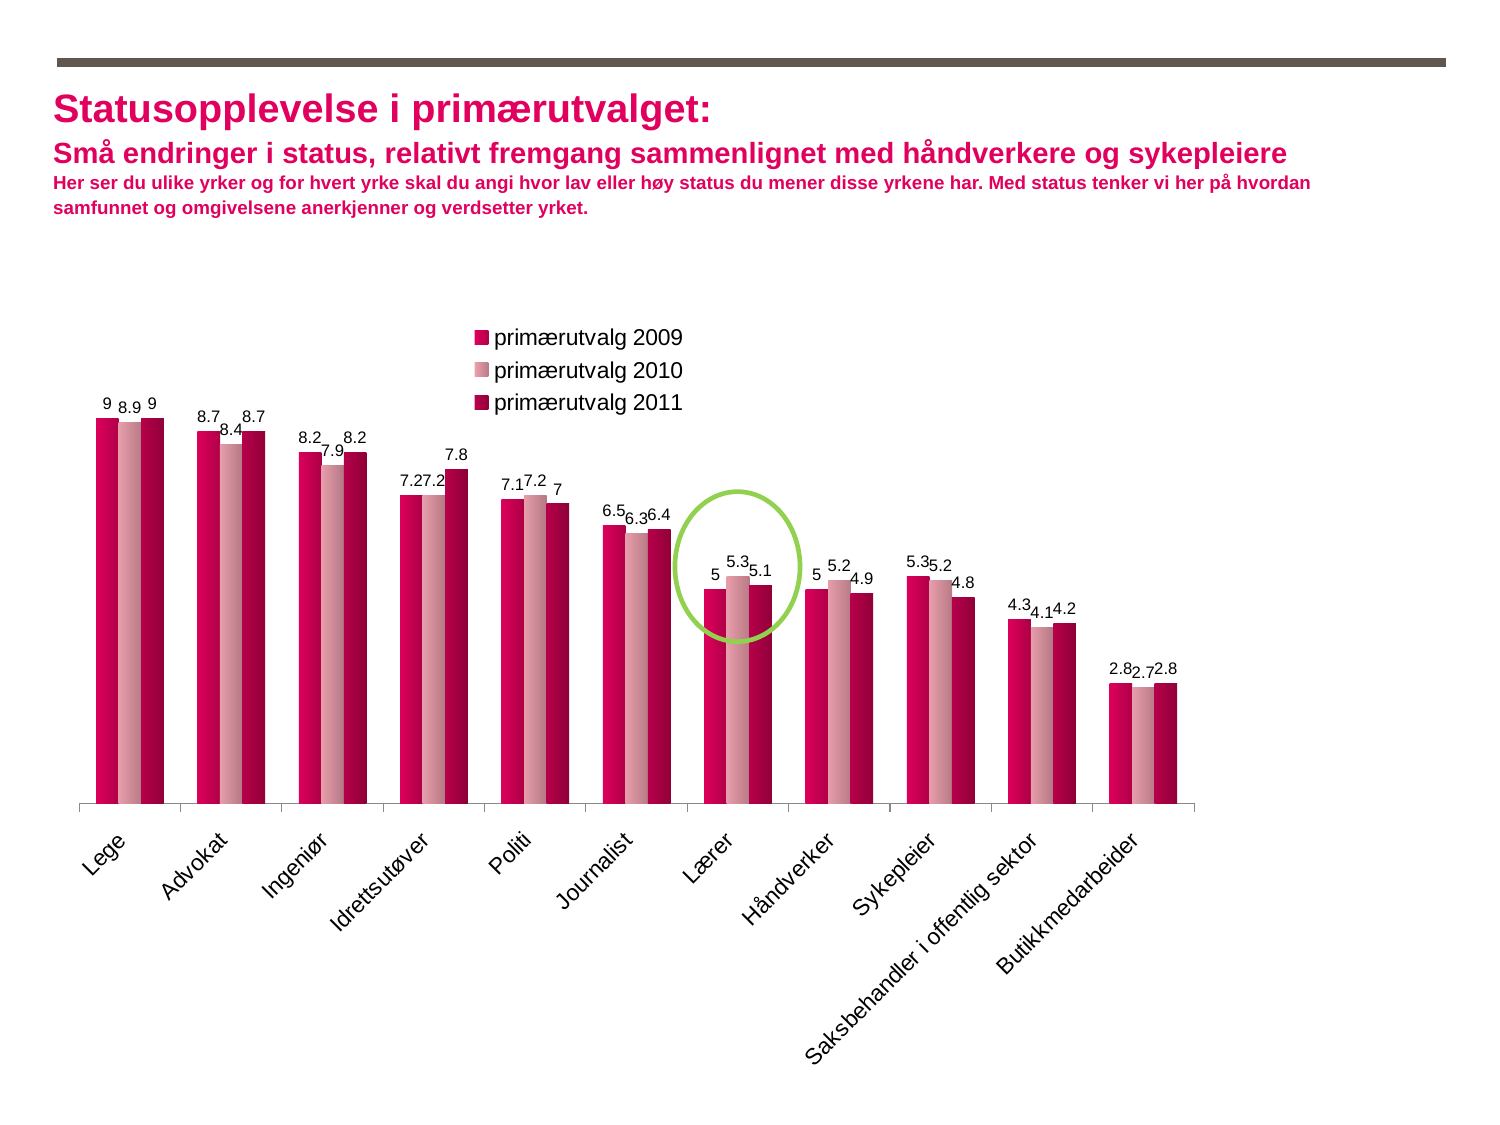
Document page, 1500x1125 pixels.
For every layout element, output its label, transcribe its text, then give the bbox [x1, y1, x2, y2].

title Statusopplevelse i primærutvalget: Små endringer i status, relativt fremgang sammenlignet med håndverkere og sykepleiere Her ser du ulike yrker og for hvert yrke skal du angi hvor lav eller høy status du mener disse yrkene har. Med status tenker vi her på hvordan samfunnet og omgivelsene anerkjenner og verdsetter yrket. [53, 78, 1400, 141]
chart [50, 312, 1213, 1089]
